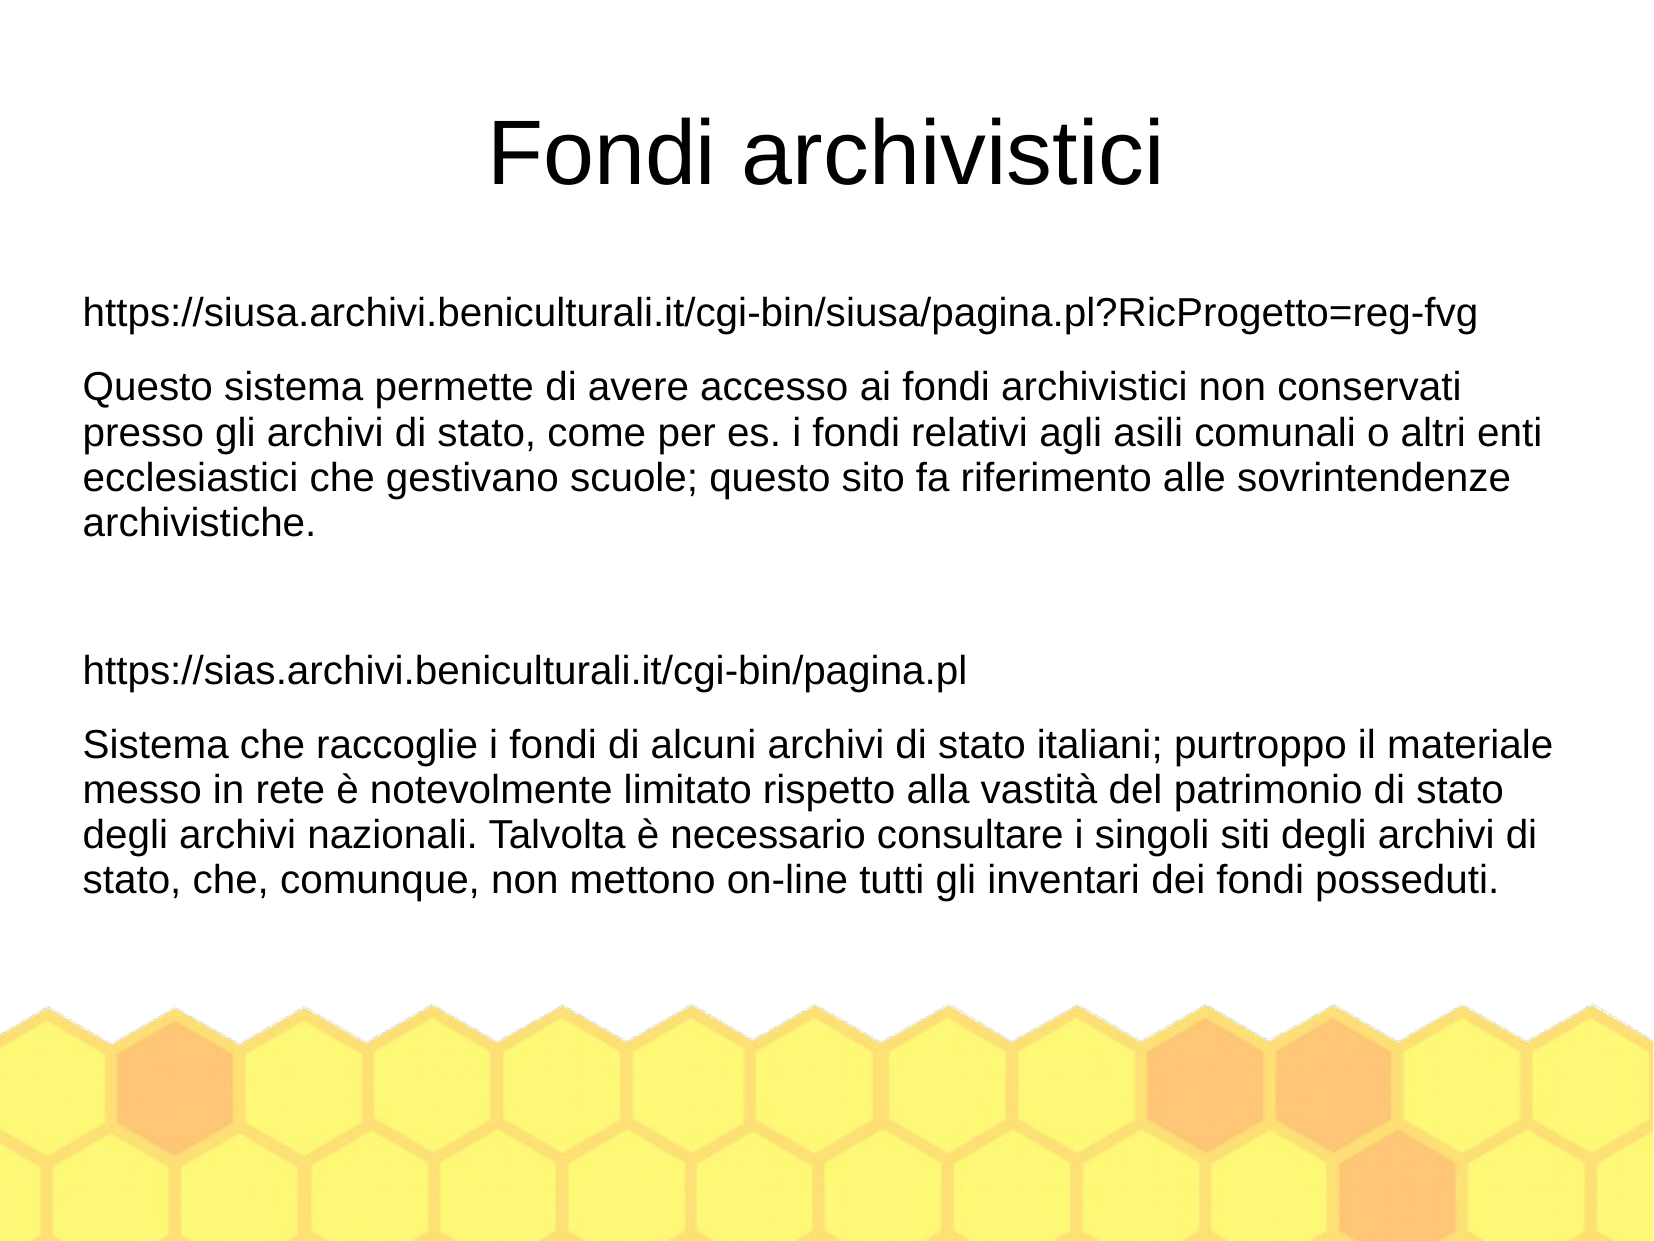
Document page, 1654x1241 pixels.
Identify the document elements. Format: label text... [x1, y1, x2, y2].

title Fondi archivistici [82, 49, 1571, 257]
list https://siusa.archivi.beniculturali.it/cgi-bin/siusa/pagina.pl?RicProgetto=reg-fvg Questo sistema permette di avere accesso ai fondi archivistici non conservati presso gli archivi di stato, come per es. i fondi relativi agli asili comunali o altri enti ecclesiastici che gestivano scuole; questo sito fa riferimento alle sovrintendenze archivistiche. https://sias.archivi.beniculturali.it/cgi-bin/pagina.pl Sistema che raccoglie i fondi di alcuni archivi di stato italiani; purtroppo il materiale messo in rete è notevolmente limitato rispetto alla vastità del patrimonio di stato degli archivi nazionali. Talvolta è necessario consultare i singoli siti degli archivi di stato, che, comunque, non mettono on-line tutti gli inventari dei fondi posseduti. [82, 290, 1571, 1010]
picture [0, 1001, 1654, 1241]
